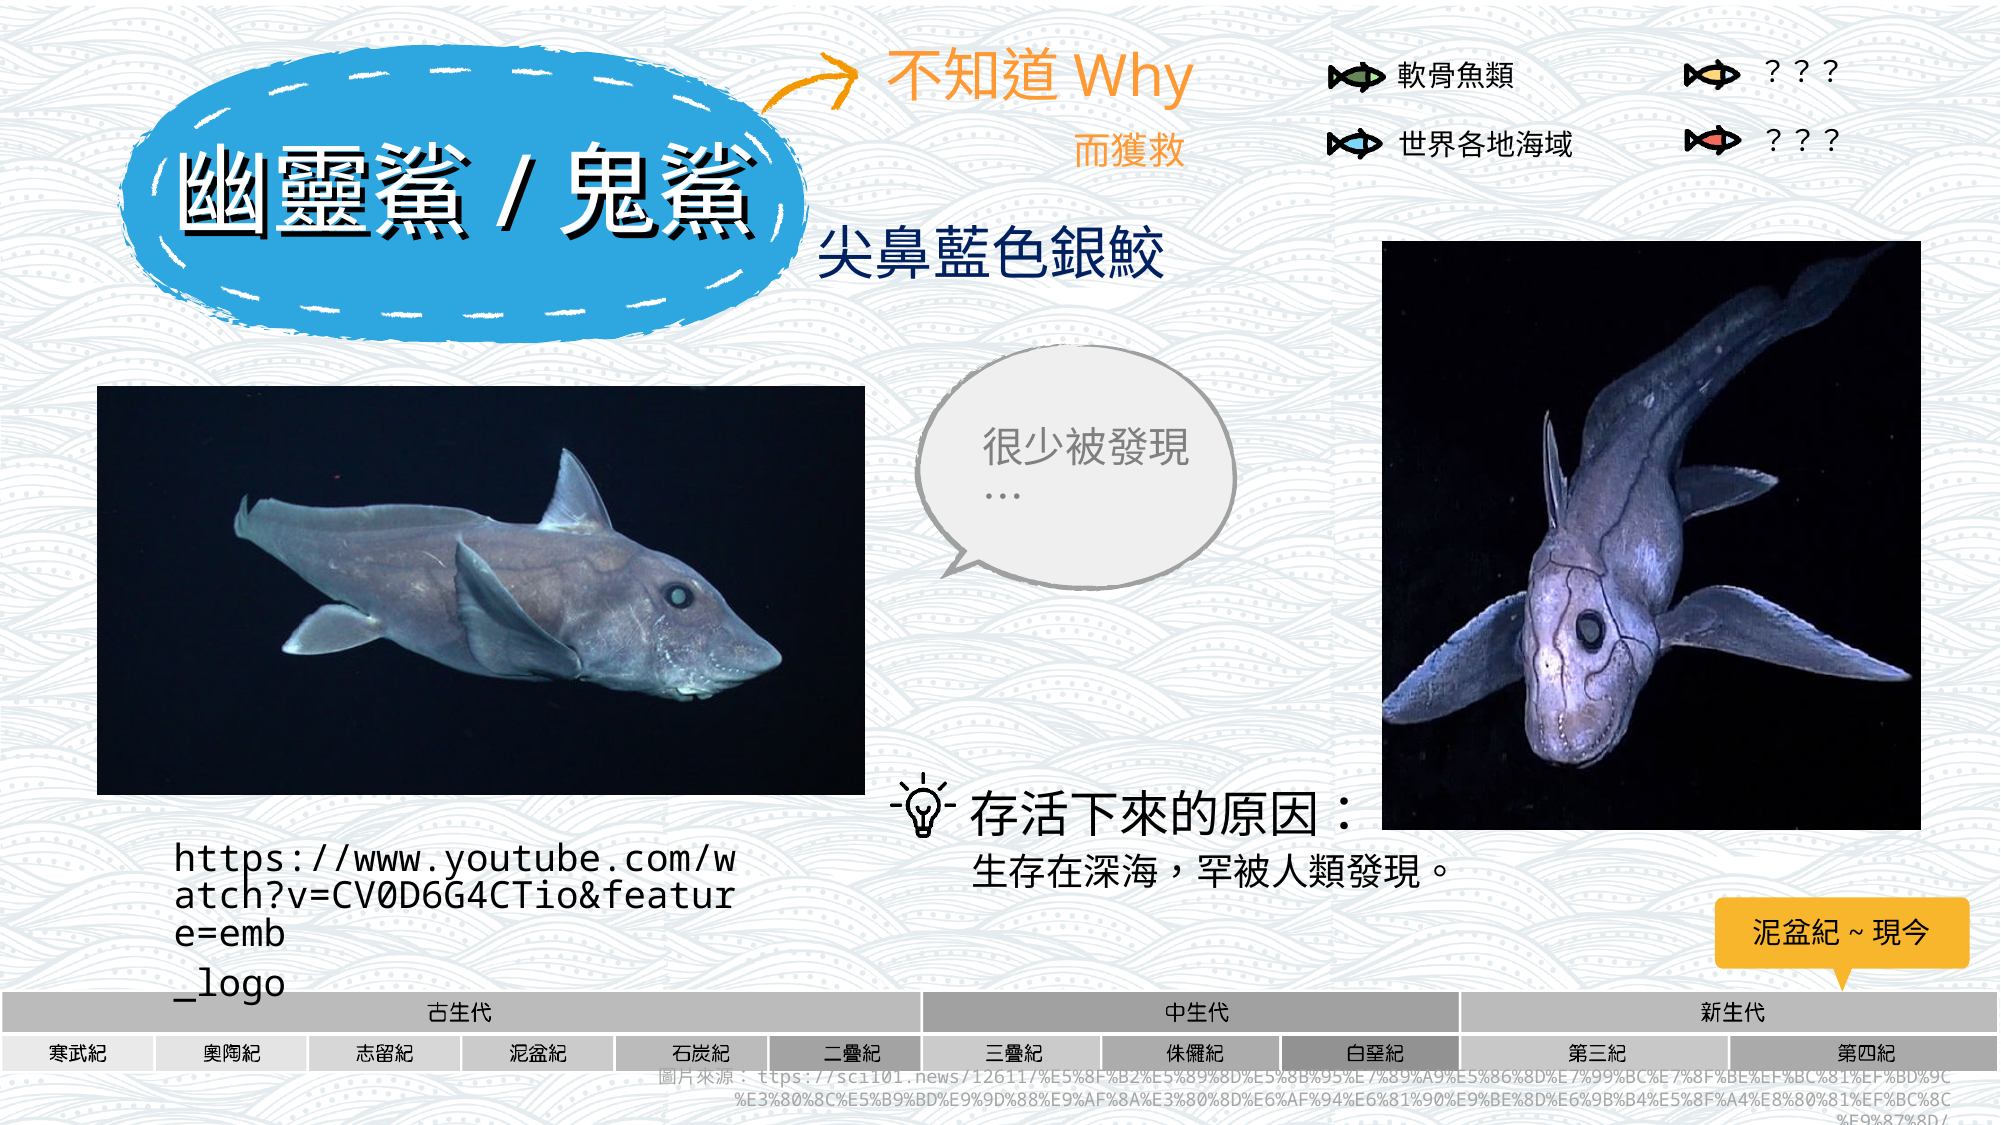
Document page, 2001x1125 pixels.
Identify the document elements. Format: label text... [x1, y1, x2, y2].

picture [1382, 241, 1921, 831]
text_box 生存在深海，罕被人類發現。 [956, 840, 1692, 901]
text_box ？？？ [1743, 45, 1992, 97]
text_box 泥盆紀~現今 [1720, 906, 1964, 958]
text_box 圖片來源：ttps://sci101.news/12611/%E5%8F%B2%E5%89%8D%E5%8B%95%E7%89%A9%E5%86%8D%E7%99%BC%E7%8F%BE%EF%BC%81%EF%BD%9C%E3%80%8C%E5%B9%BD%E9%9D%88%E9%AF%8A%E3%80%8D%E6%AF%94%E6%81%90%E9%BE%8D%E6%9B%B4%E5%8F%A4%E8%80%81%EF%BC%8C%E9%87%8D/ [643, 1057, 1985, 1125]
text_box 不知道Why [870, 30, 1323, 117]
picture [97, 386, 865, 795]
text_box ？？？ [1744, 115, 1985, 166]
picture [269, 988, 280, 994]
picture [1682, 56, 1744, 92]
text_box 存活下來的原因： [954, 775, 1348, 851]
picture [914, 342, 1239, 592]
text_box 而獲救 [1058, 119, 1204, 180]
picture [1326, 62, 1388, 97]
picture [0, 896, 2000, 1075]
text_box 很少被發現… [967, 412, 1235, 529]
text_box 世界各地海域 [1383, 119, 1652, 170]
text_box 軟骨魚類 [1382, 49, 1632, 101]
picture [116, 44, 860, 344]
picture [247, 988, 257, 994]
picture [224, 988, 235, 994]
picture [890, 772, 956, 838]
text_box 尖鼻藍色銀鮫 [802, 209, 1220, 294]
picture [1322, 128, 1383, 164]
picture [1682, 125, 1744, 160]
text_box 幽靈鯊/鬼鯊 [132, 60, 795, 256]
text_box https://www.youtube.com/watch?v=CV0D6G4CTio&feature=emb_logo [159, 826, 768, 943]
